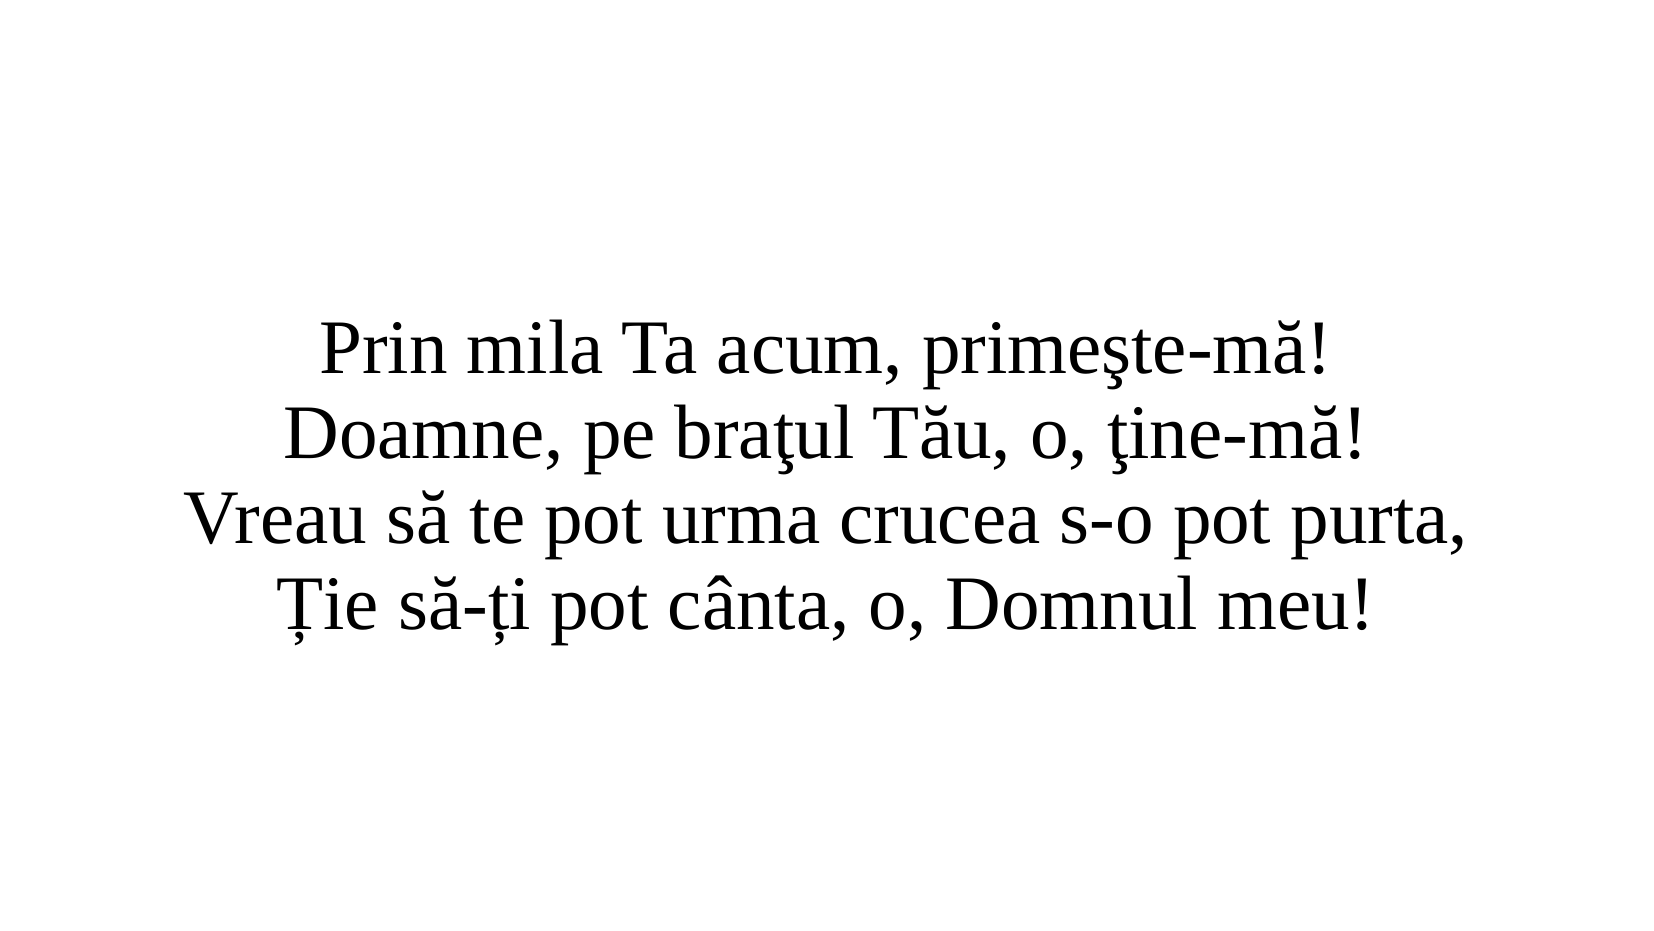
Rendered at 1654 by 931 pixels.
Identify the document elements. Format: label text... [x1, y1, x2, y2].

subtitle Prin mila Ta acum, primeşte-mă! Doamne, pe braţul Tău, o, ţine-mă! Vreau să te pot urma crucea s-o pot purta, Ție să-ți pot cânta, o, Domnul meu! [165, 205, 1489, 745]
